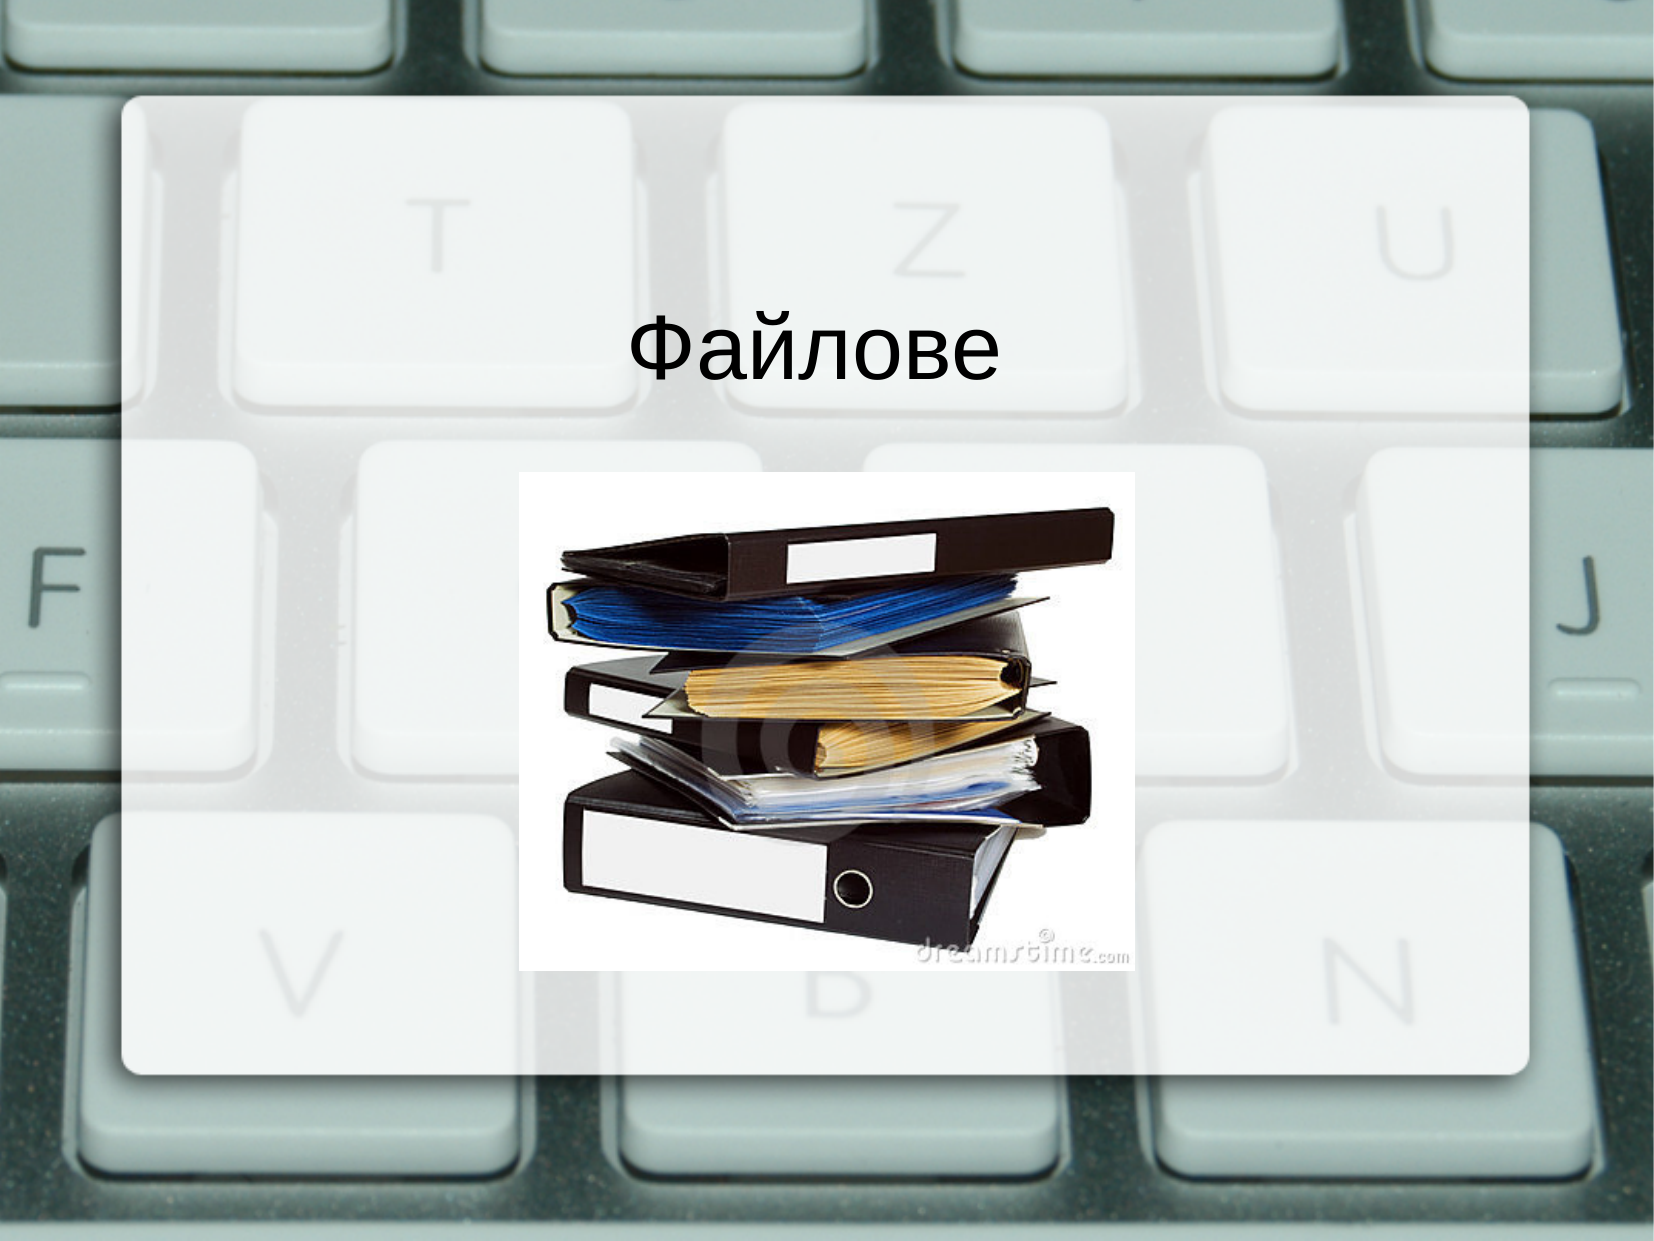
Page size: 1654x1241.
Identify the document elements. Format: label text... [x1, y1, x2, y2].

picture [0, 0, 1654, 1241]
subtitle Файлове [129, 242, 1500, 454]
